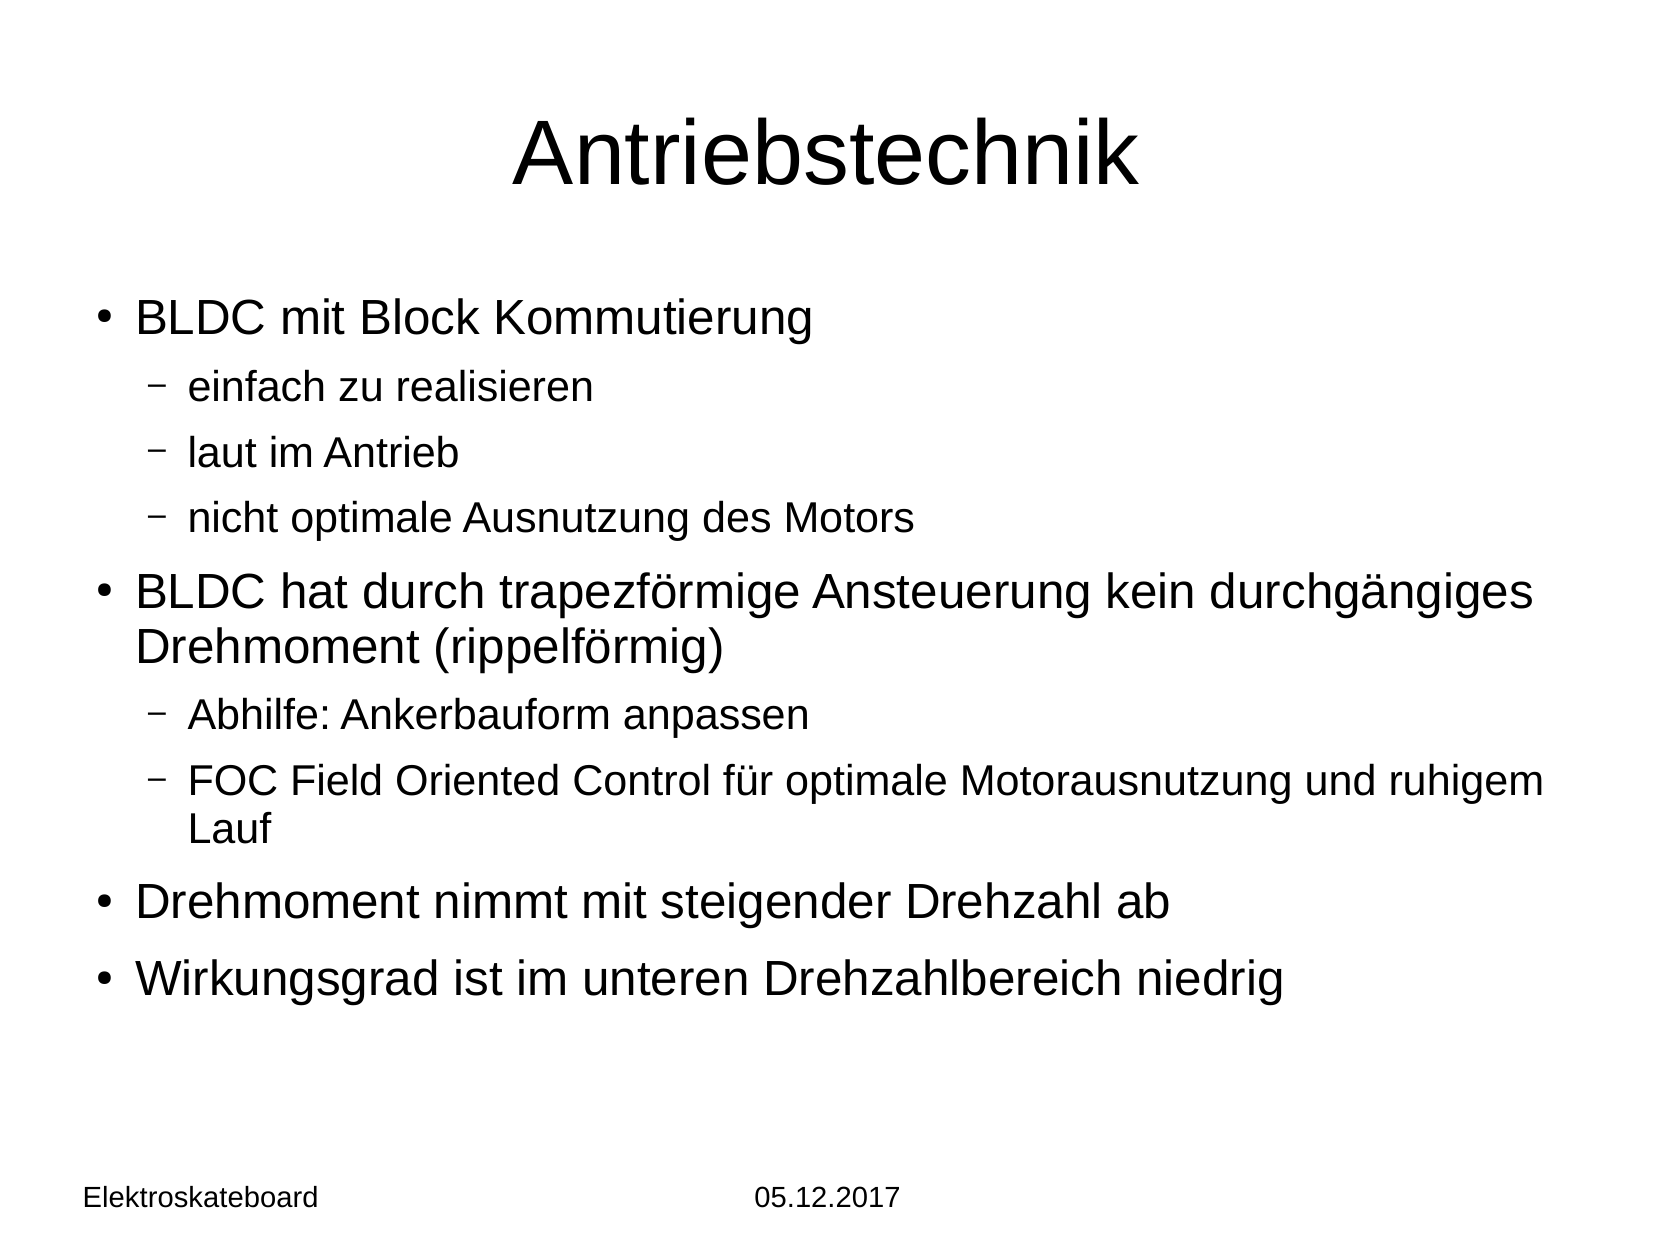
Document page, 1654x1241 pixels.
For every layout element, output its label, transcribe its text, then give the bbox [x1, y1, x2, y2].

title Antriebstechnik [82, 49, 1571, 257]
list BLDC mit Block Kommutierung einfach zu realisieren laut im Antrieb nicht optimale Ausnutzung des Motors BLDC hat durch trapezförmige Ansteuerung kein durchgängiges Drehmoment (rippelförmig) Abhilfe: Ankerbauform anpassen FOC Field Oriented Control für optimale Motorausnutzung und ruhigem Lauf Drehmoment nimmt mit steigender Drehzahl ab Wirkungsgrad ist im unteren Drehzahlbereich niedrig [82, 290, 1571, 1010]
